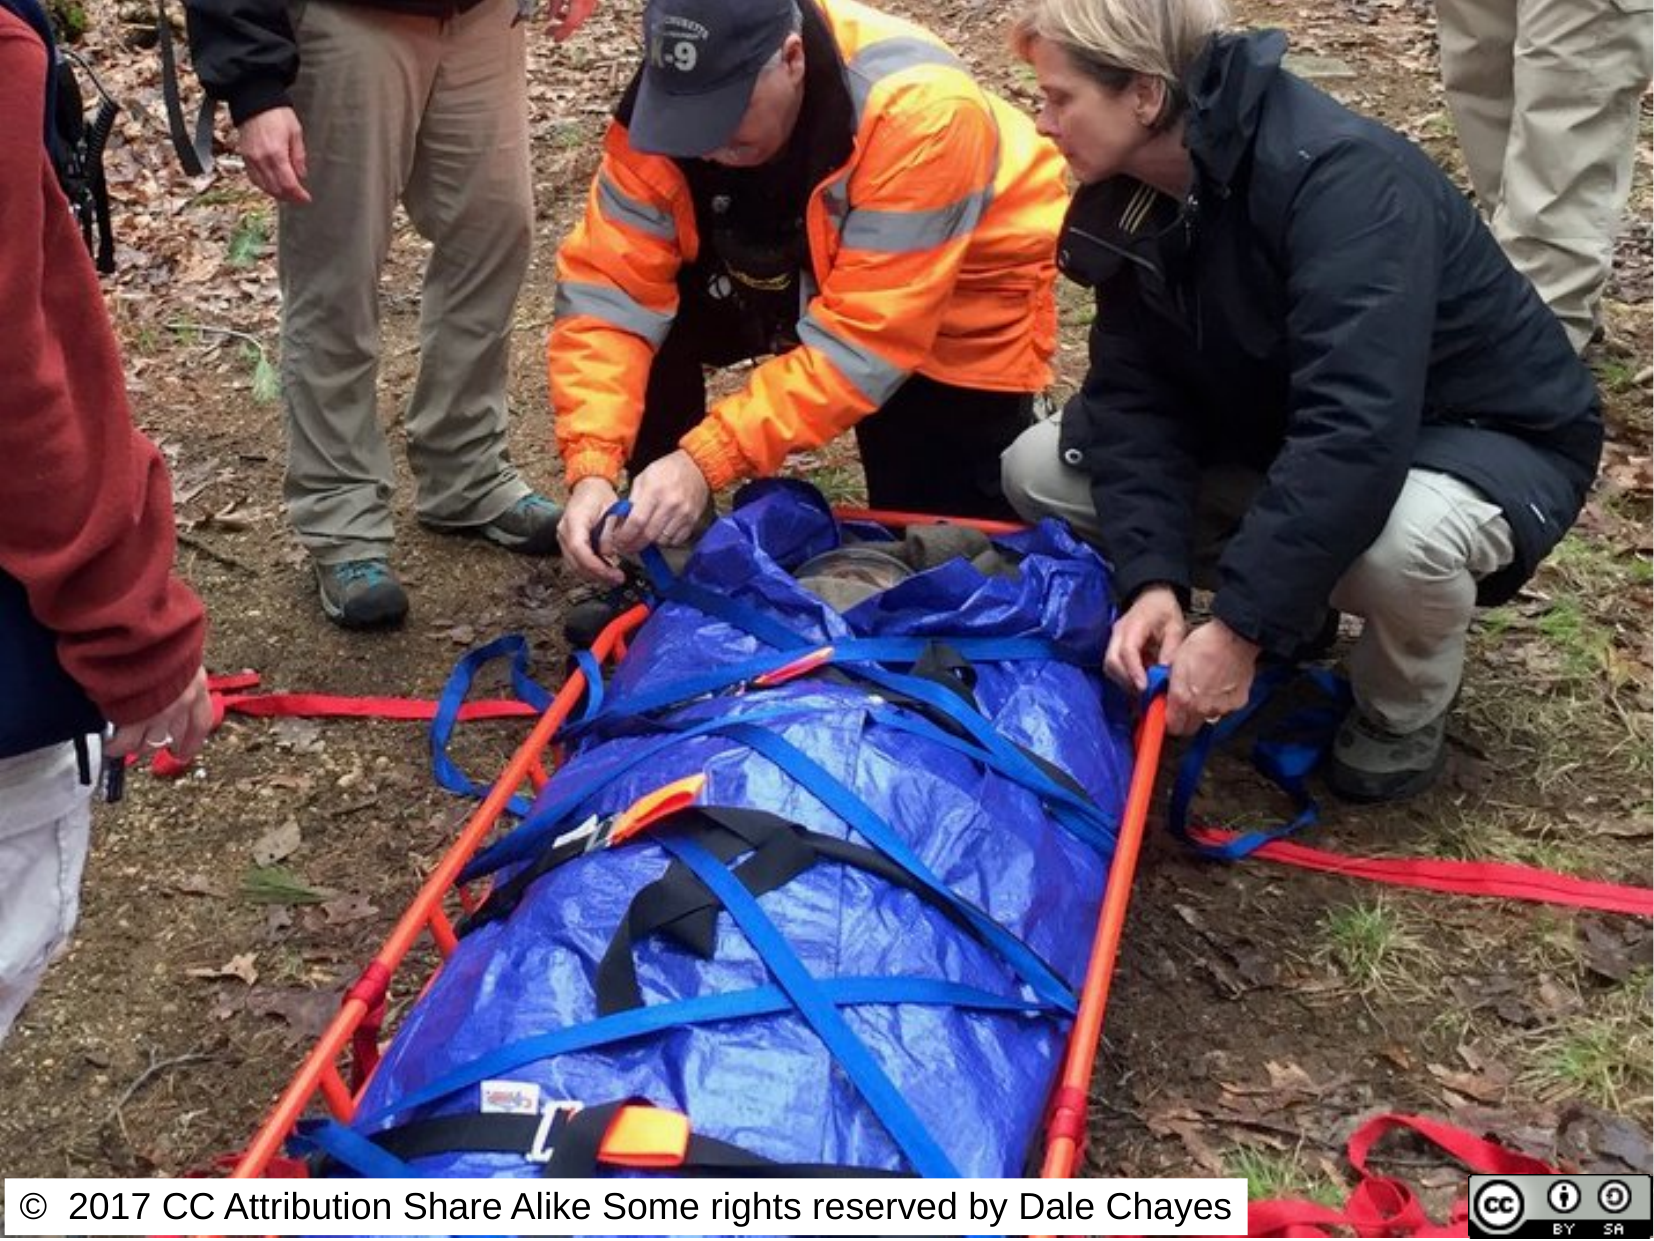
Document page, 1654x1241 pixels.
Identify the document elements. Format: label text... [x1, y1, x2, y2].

text_box © 2017 CC Attribution Share Alike Some rights reserved by Dale Chayes [4, 1178, 1248, 1236]
picture [0, 0, 1654, 1239]
